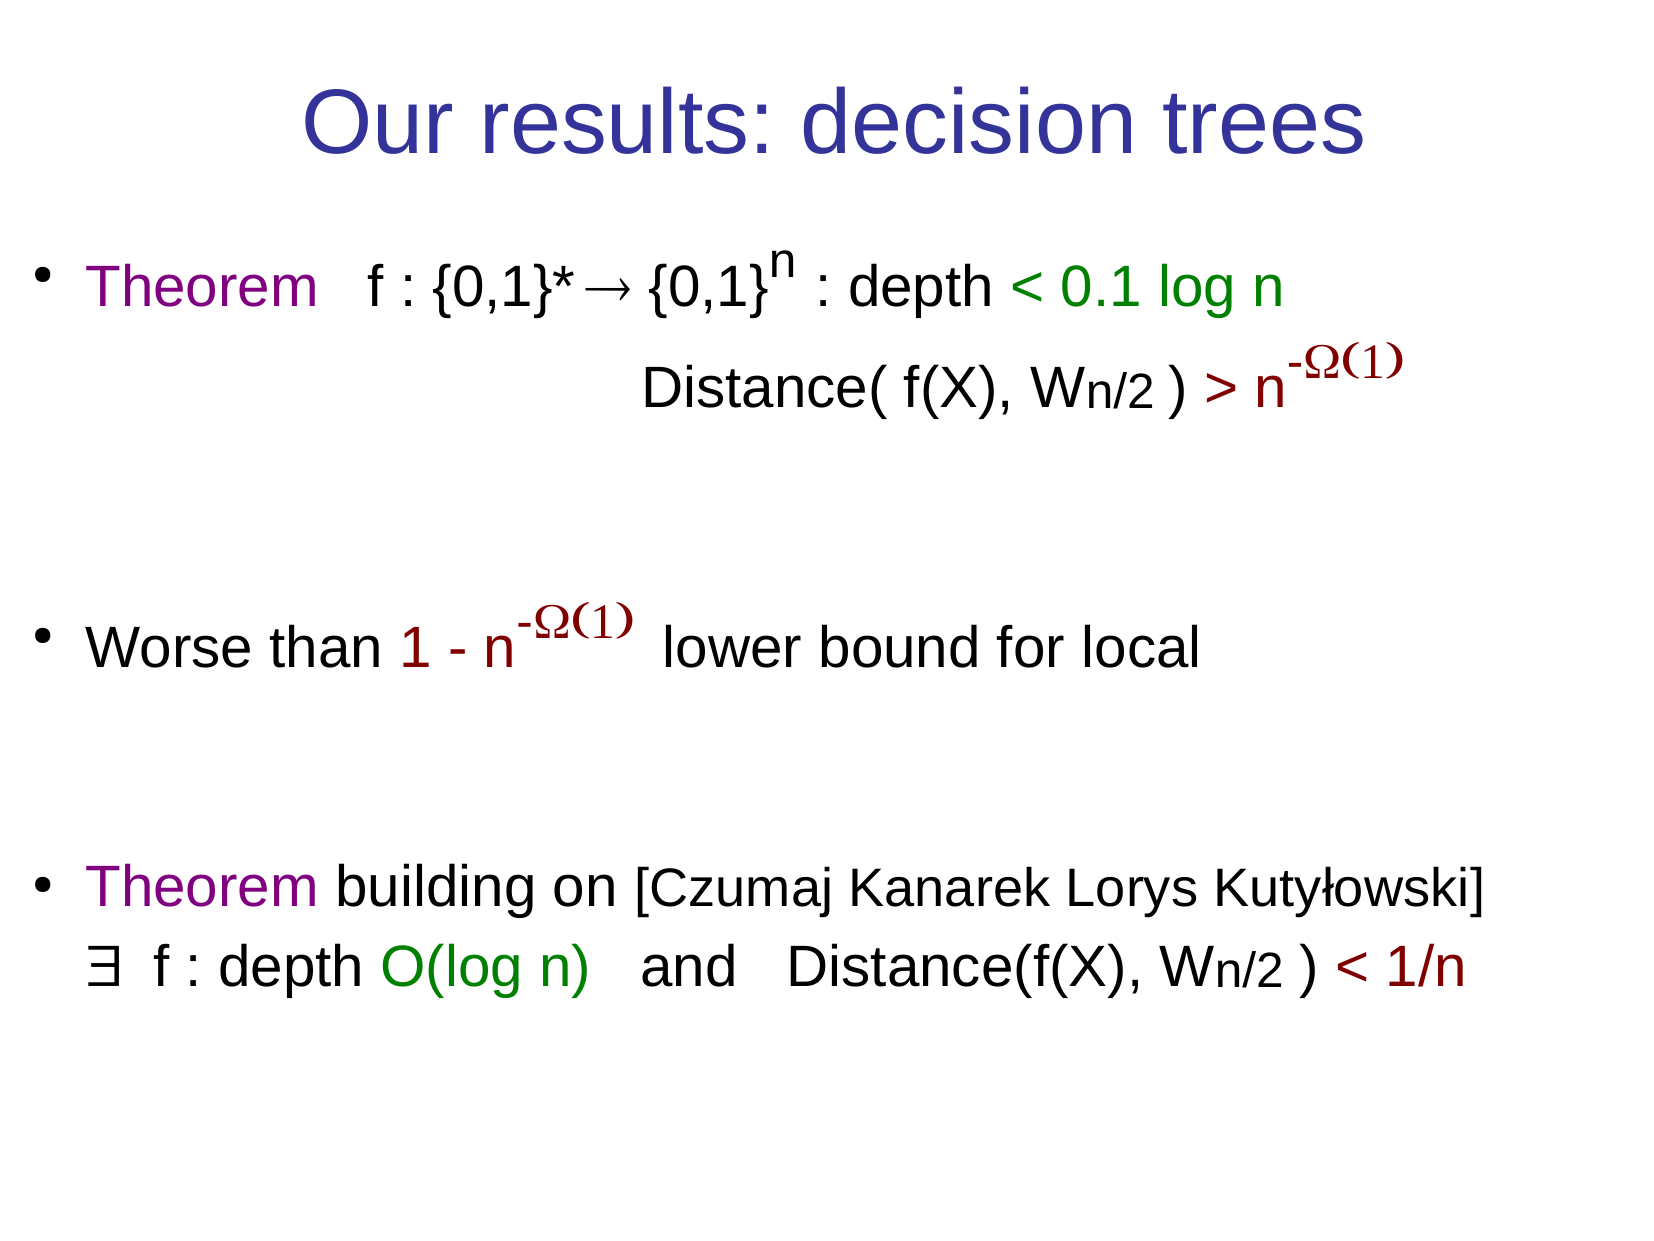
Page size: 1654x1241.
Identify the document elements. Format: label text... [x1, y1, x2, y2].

title Our results: decision trees [131, 18, 1538, 226]
list Theorem f : {0,1}*  {0,1}n : depth < 0.1 log n Distance( f(X), Wn/2 ) > n-(1) Worse than 1 - n-(1) lower bound for local Theorem building on [Czumaj Kanarek Lorys Kutyłowski]  f : depth O(log n) and Distance(f(X), Wn/2 ) < 1/n [0, 225, 1654, 1203]
